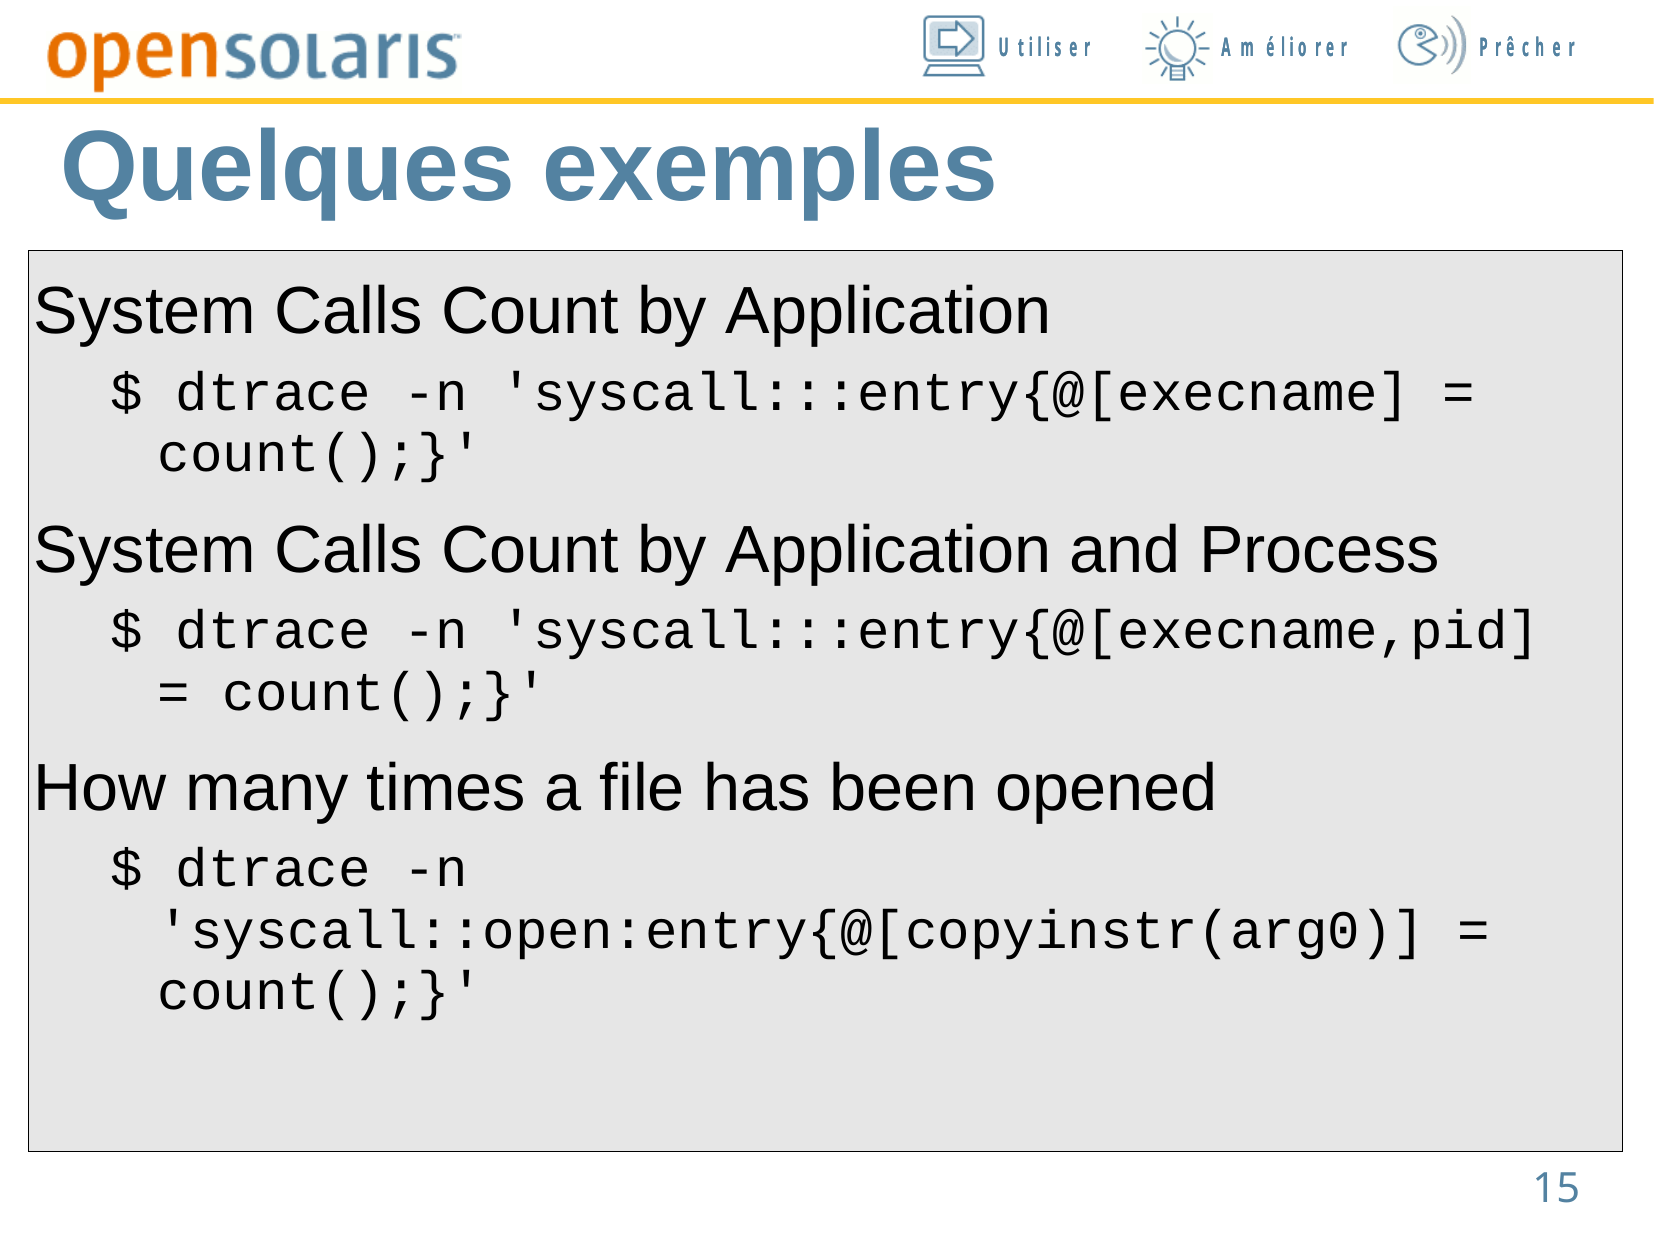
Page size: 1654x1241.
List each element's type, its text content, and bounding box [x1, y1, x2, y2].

list System Calls Count by Application $ dtrace -n 'syscall:::entry{@[execname] = count();}' System Calls Count by Application and Process $ dtrace -n 'syscall:::entry{@[execname,pid] = count();}' How many times a file has been opened $ dtrace -n 'syscall::open:entry{@[copyinstr(arg0)] = count();}' [16, 273, 1571, 1140]
title Quelques exemples [60, 109, 1534, 222]
picture [46, 31, 462, 94]
text_box [28, 250, 1623, 1152]
